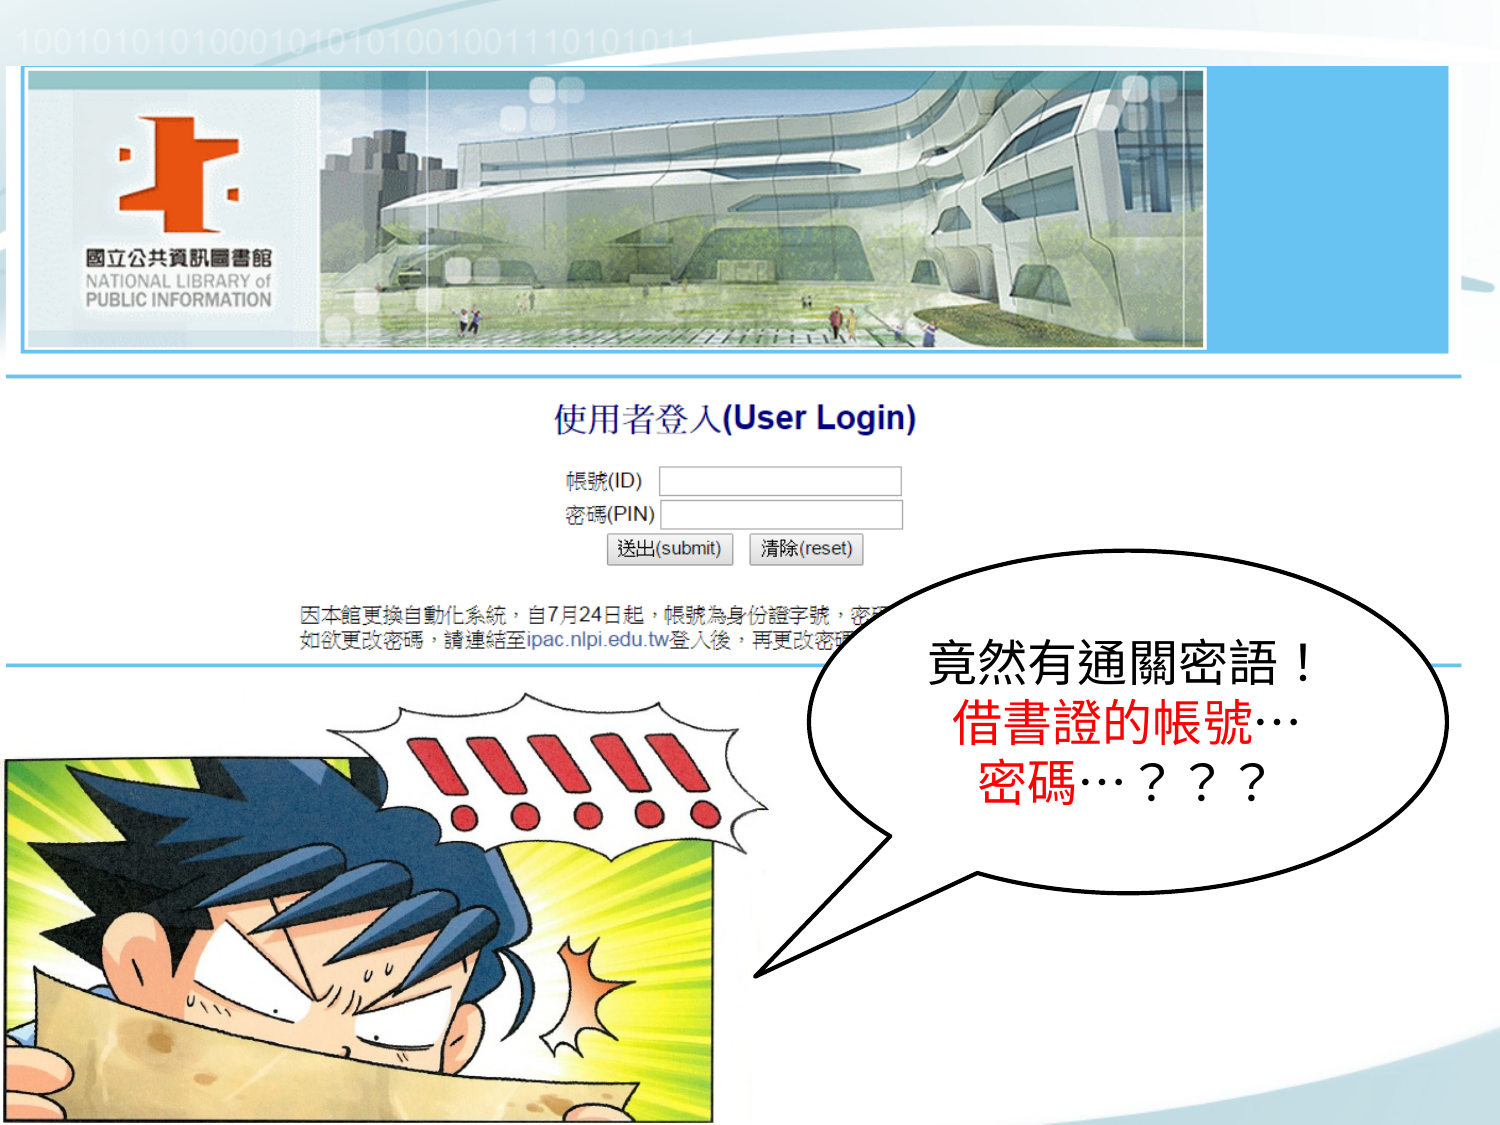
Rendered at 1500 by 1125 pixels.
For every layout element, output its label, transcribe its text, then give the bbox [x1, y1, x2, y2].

picture [5, 66, 1462, 681]
text_box 竟然有通關密語！借書證的帳號… 密碼…？？？ [755, 550, 1447, 977]
picture [0, 691, 774, 1125]
